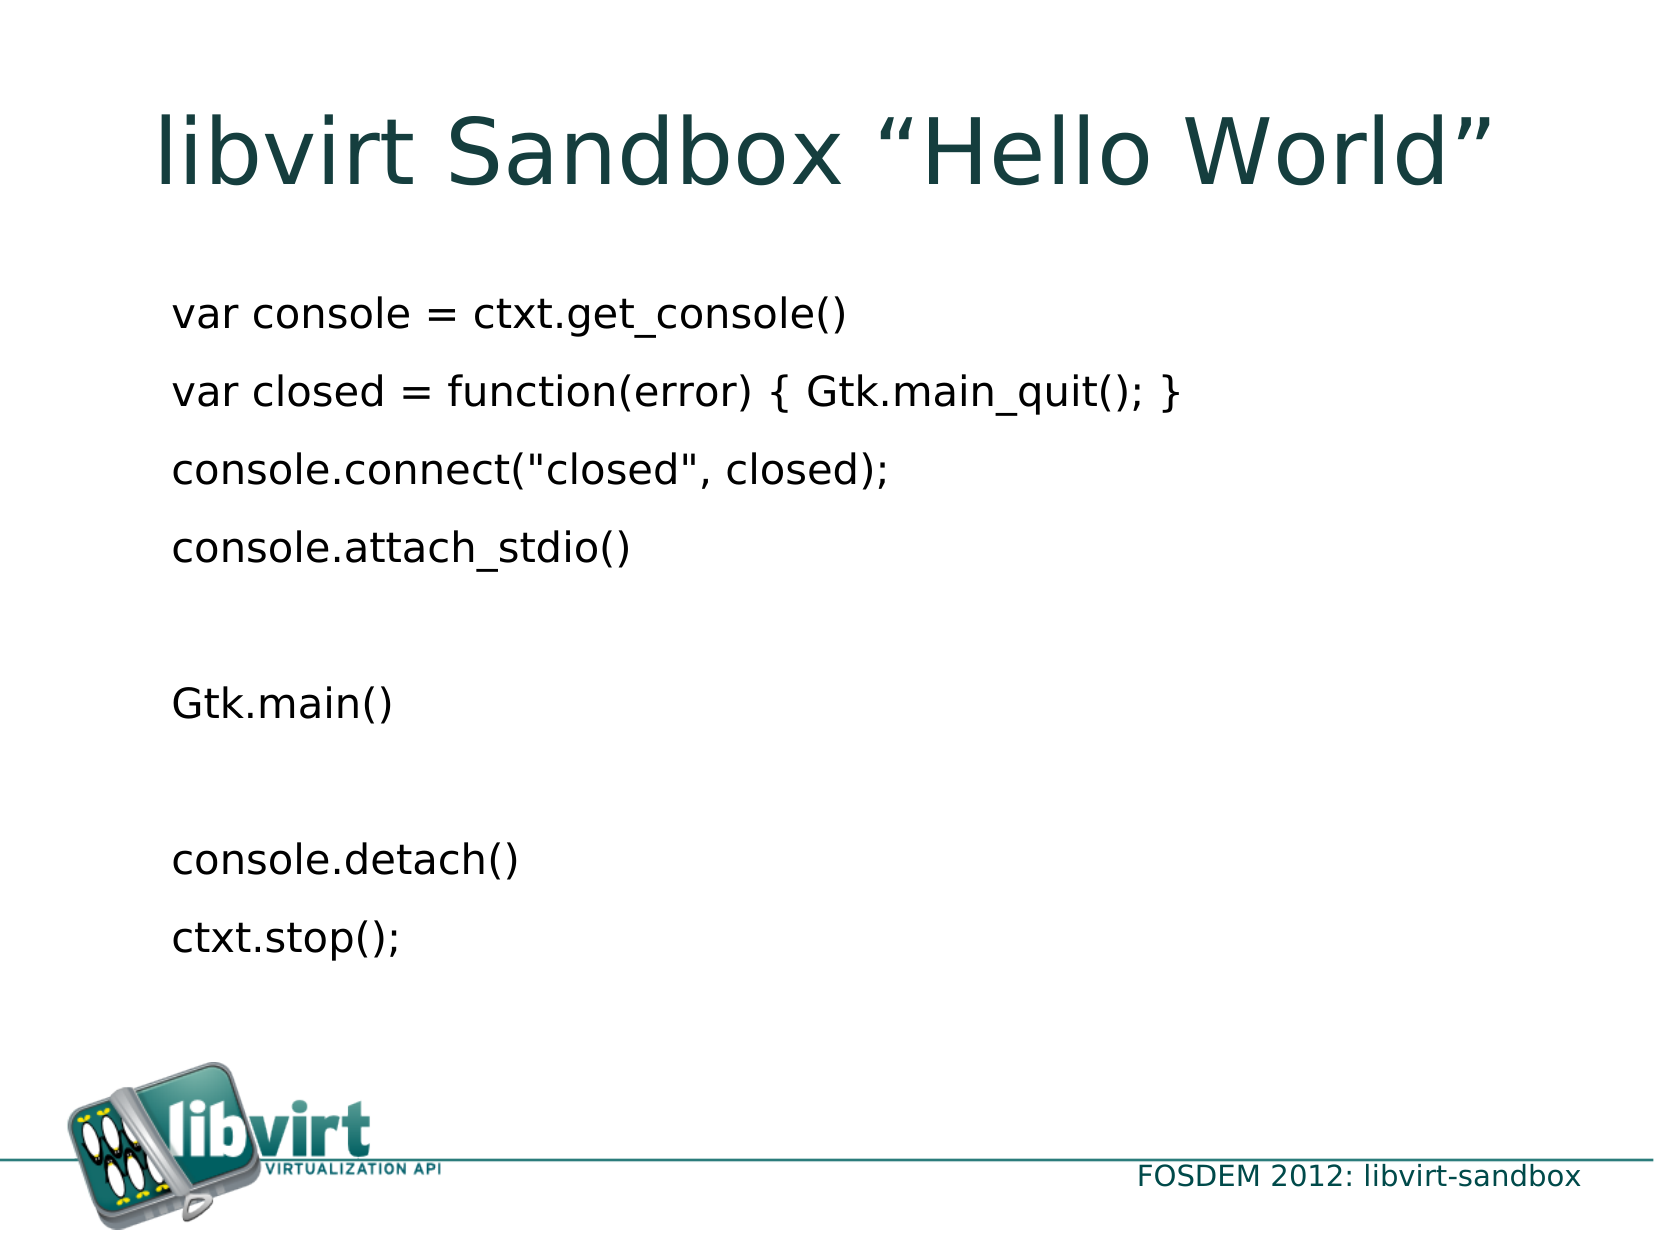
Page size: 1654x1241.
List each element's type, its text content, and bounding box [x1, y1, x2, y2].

picture [0, 1062, 1654, 1230]
title libvirt Sandbox “Hello World” [82, 49, 1571, 257]
list var console = ctxt.get_console() var closed = function(error) { Gtk.main_quit(); } console.connect("closed", closed); console.attach_stdio() Gtk.main() console.detach() ctxt.stop(); [82, 290, 1571, 1062]
text_box FOSDEM 2012: libvirt-sandbox [1122, 1151, 1654, 1211]
